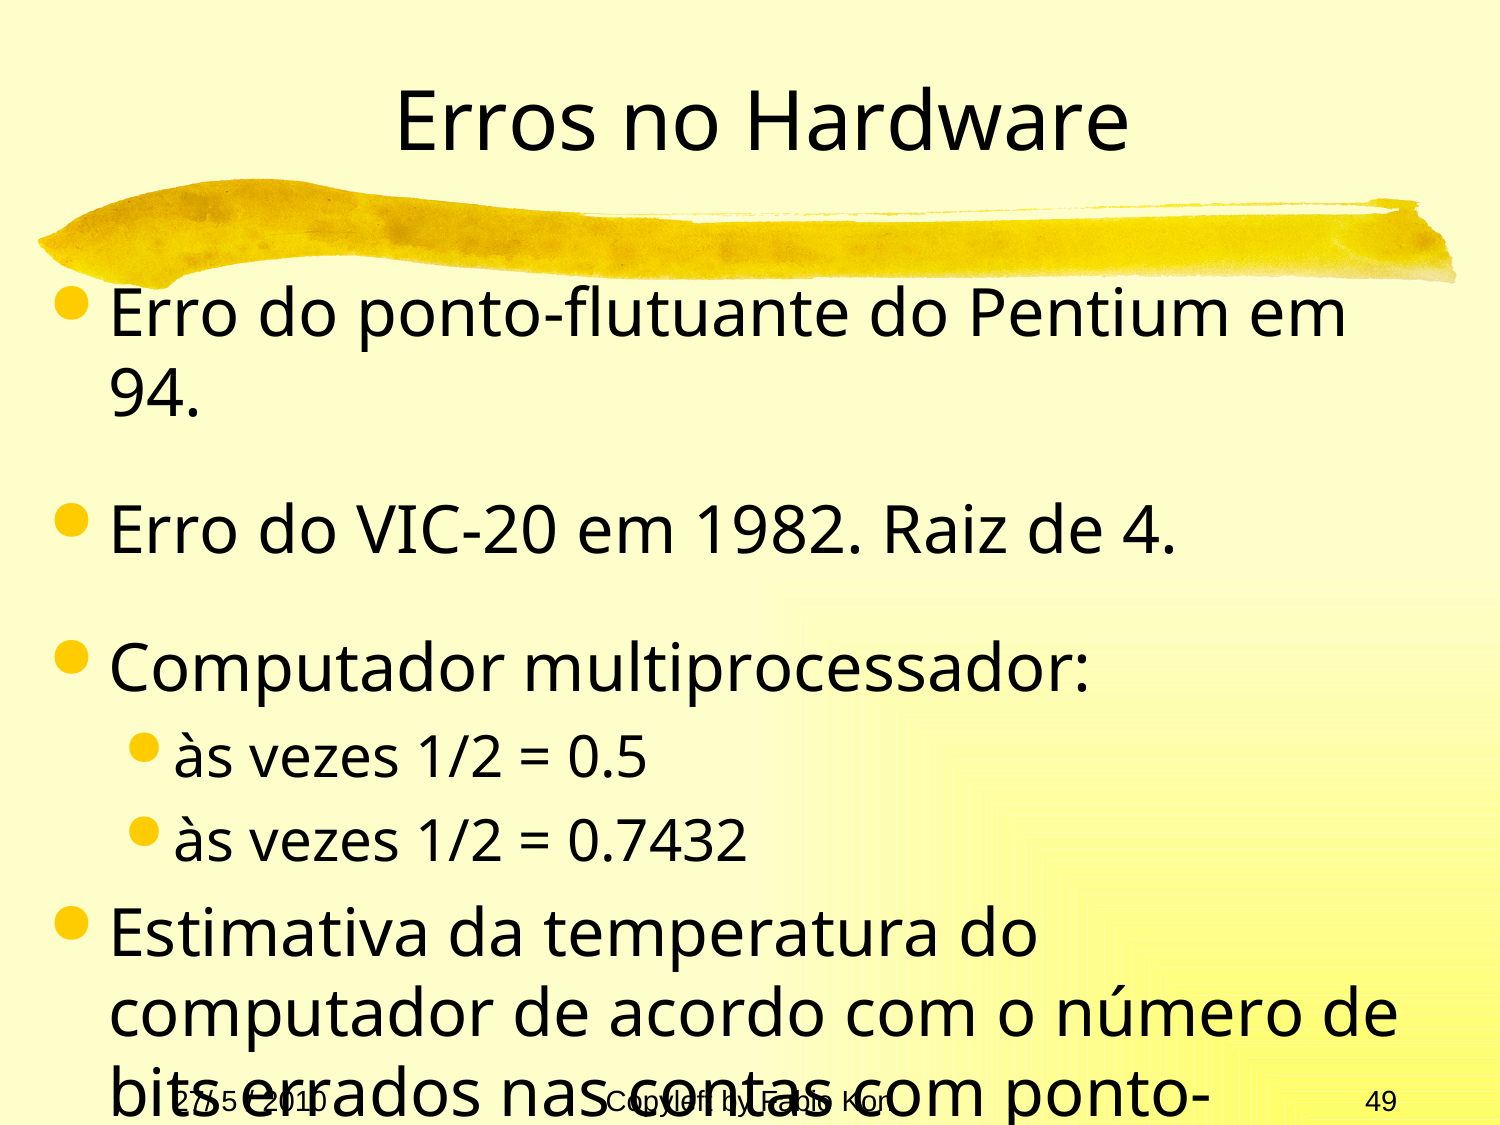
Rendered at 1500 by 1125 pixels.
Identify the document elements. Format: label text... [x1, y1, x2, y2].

title Erros no Hardware [125, 12, 1401, 175]
list Erro do ponto-flutuante do Pentium em 94. Erro do VIC-20 em 1982. Raiz de 4. Computador multiprocessador: às vezes 1/2 = 0.5 às vezes 1/2 = 0.7432 Estimativa da temperatura do computador de acordo com o número de bits errados nas contas com ponto-flutuante. [37, 262, 1438, 1076]
picture [24, 174, 1463, 297]
